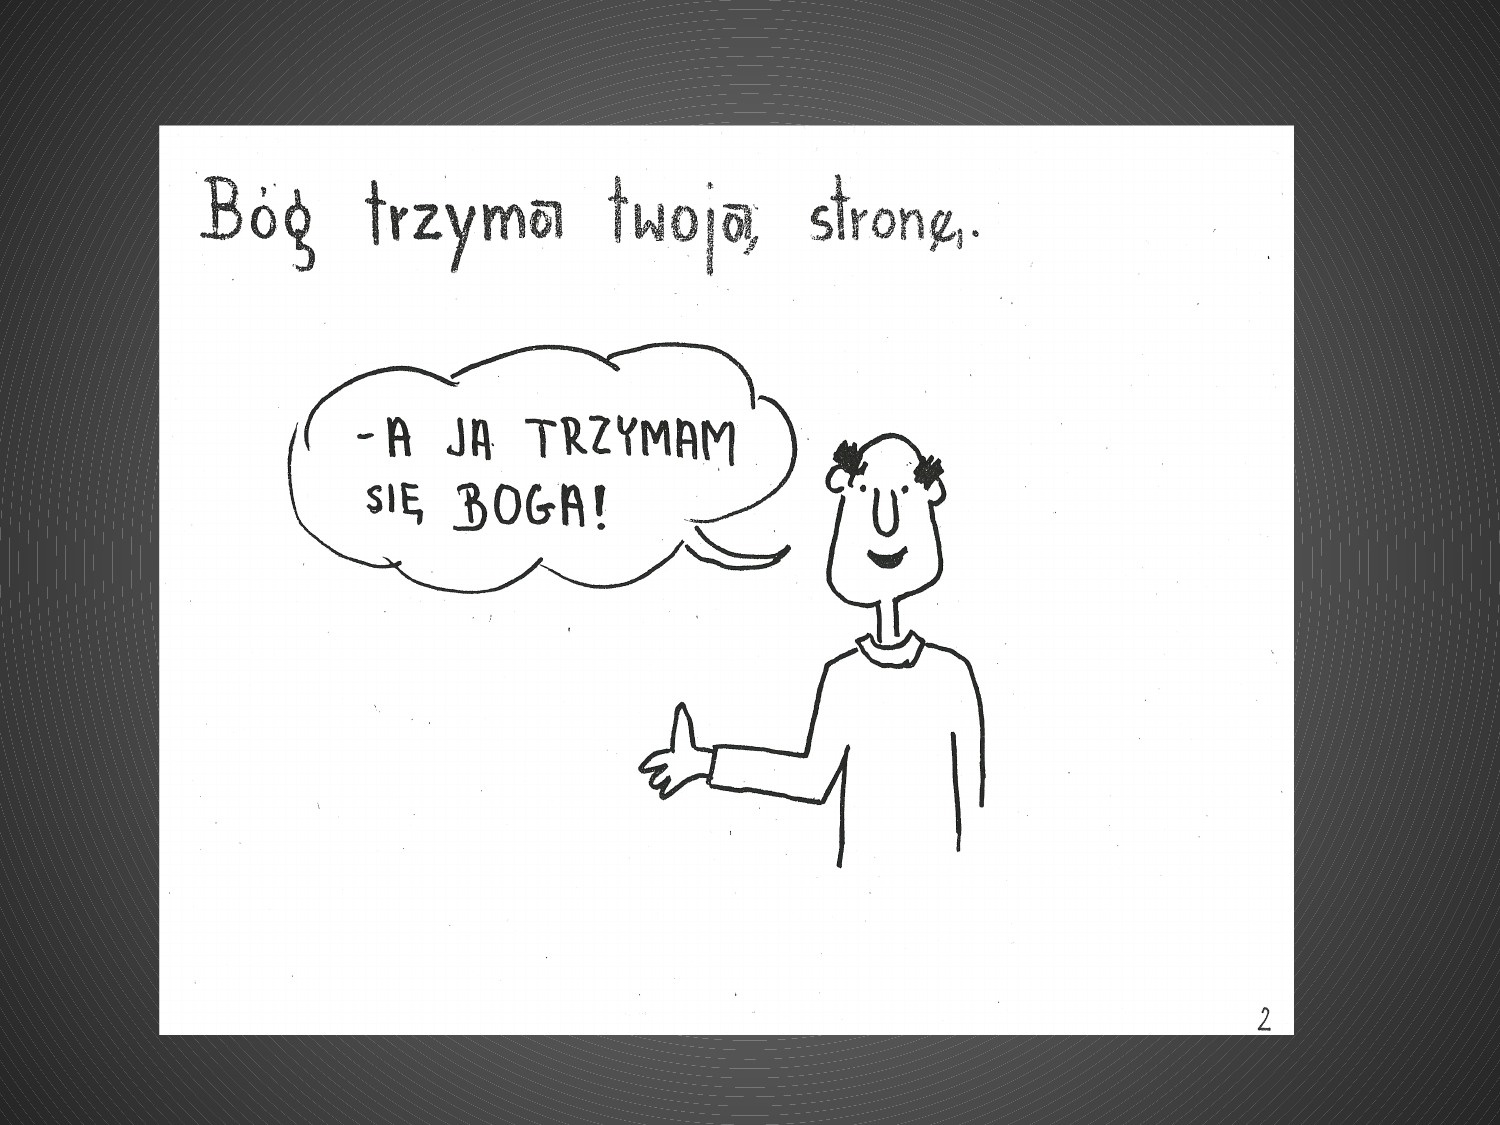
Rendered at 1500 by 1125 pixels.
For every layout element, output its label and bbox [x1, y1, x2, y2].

picture [159, 125, 1294, 1036]
title [53, 42, 1404, 1095]
